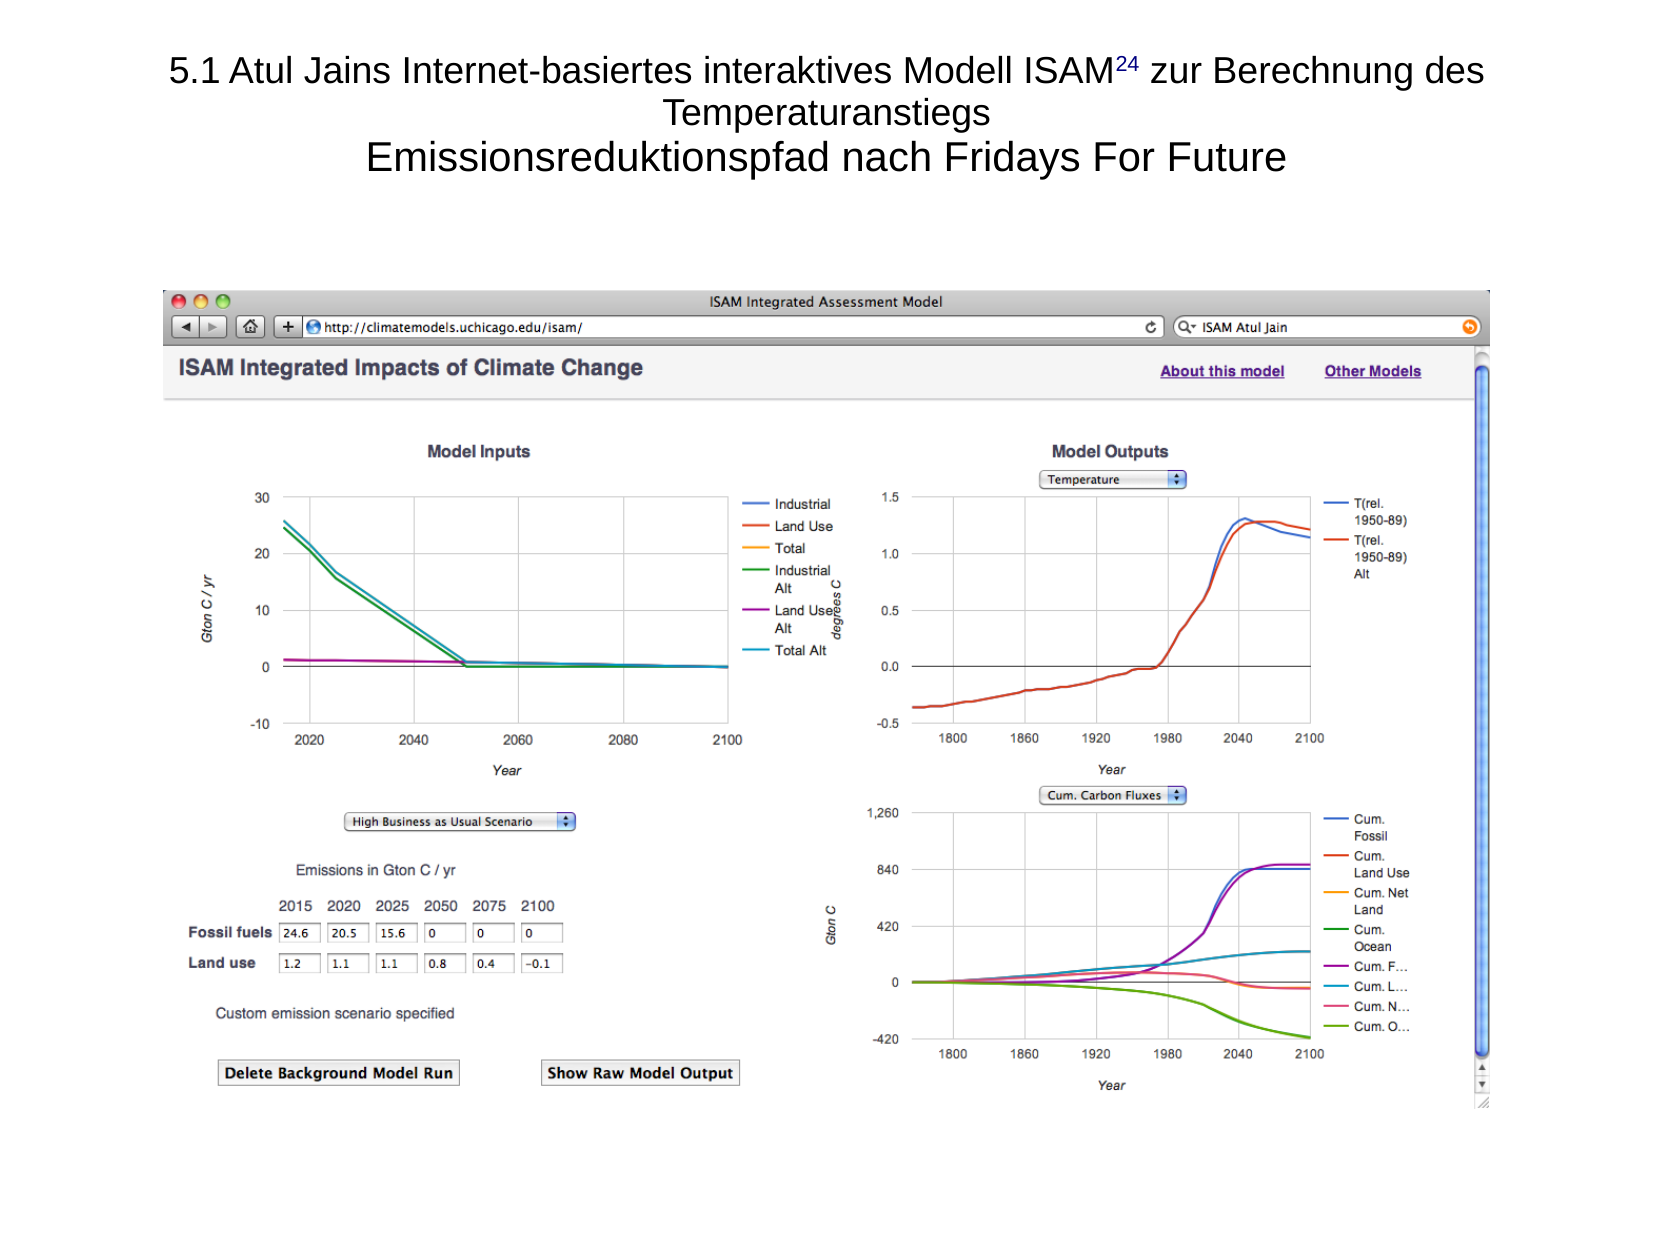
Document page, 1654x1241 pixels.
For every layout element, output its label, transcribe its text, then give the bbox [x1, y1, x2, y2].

title 5.1 Atul Jains Internet-basiertes interaktives Modell ISAM24 zur Berechnung des Temperaturanstiegs Emissionsreduktionspfad nach Fridays For Future [82, 49, 1571, 257]
picture [163, 290, 1490, 1109]
